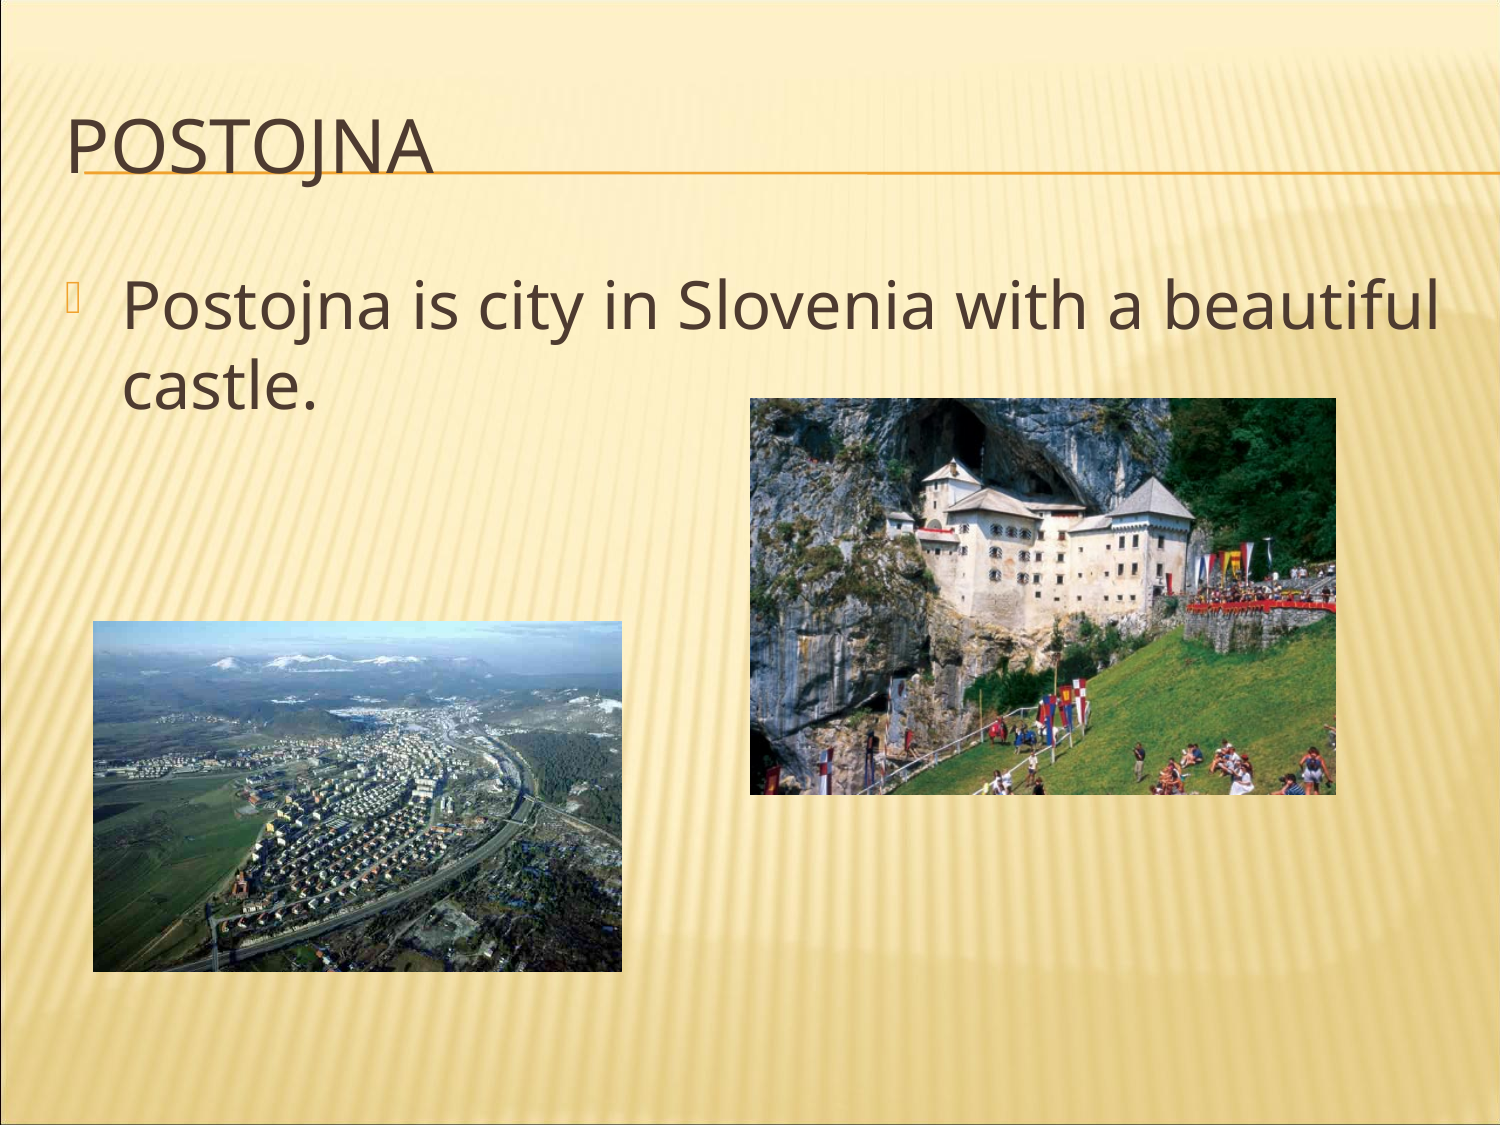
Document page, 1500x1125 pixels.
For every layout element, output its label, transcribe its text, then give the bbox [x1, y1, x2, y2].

list Postojna is city in Slovenia with a beautiful castle. [50, 254, 1475, 998]
title postojna [50, 75, 1475, 213]
picture [0, 0, 1500, 1125]
